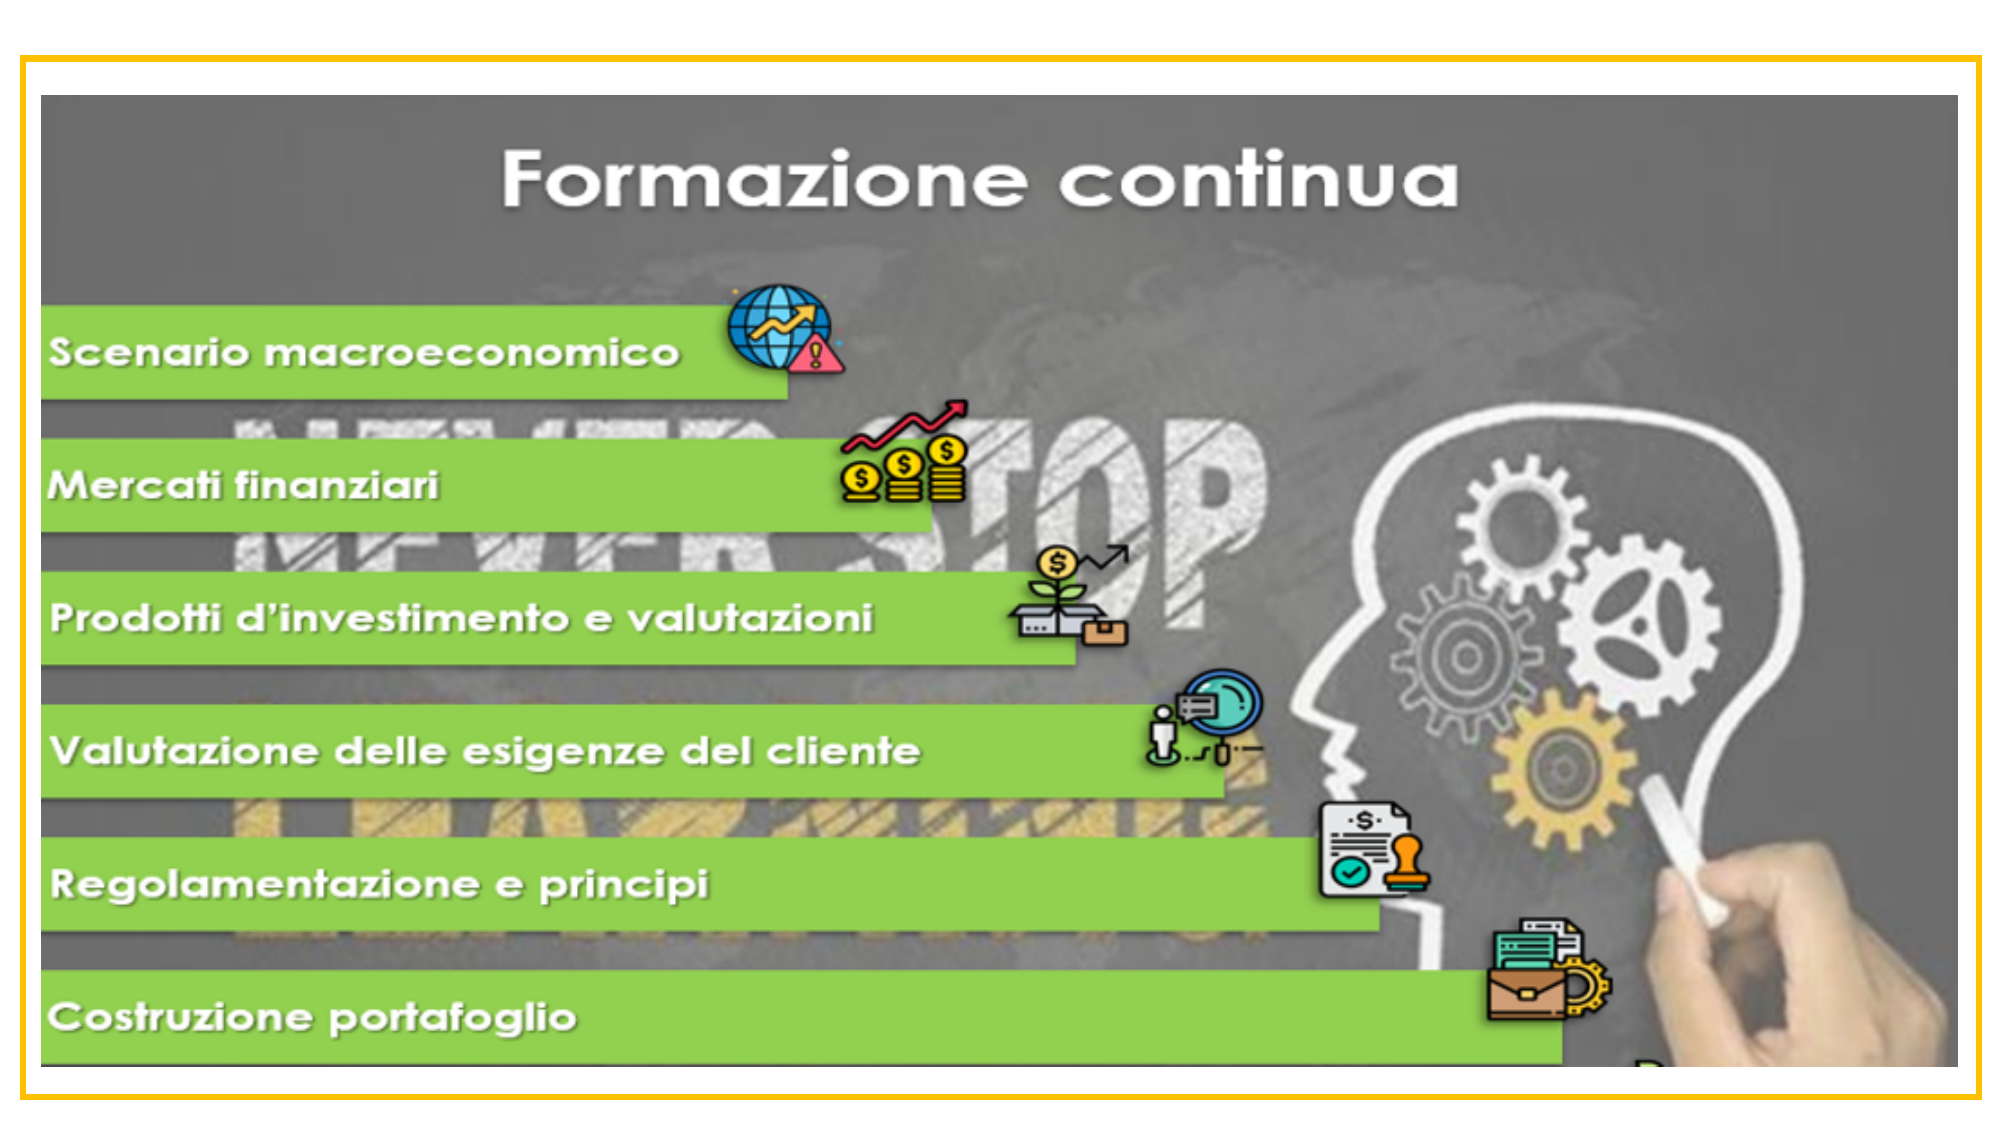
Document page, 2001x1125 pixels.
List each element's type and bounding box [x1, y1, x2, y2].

text_box [22, 58, 1979, 1097]
picture [41, 95, 1958, 1067]
